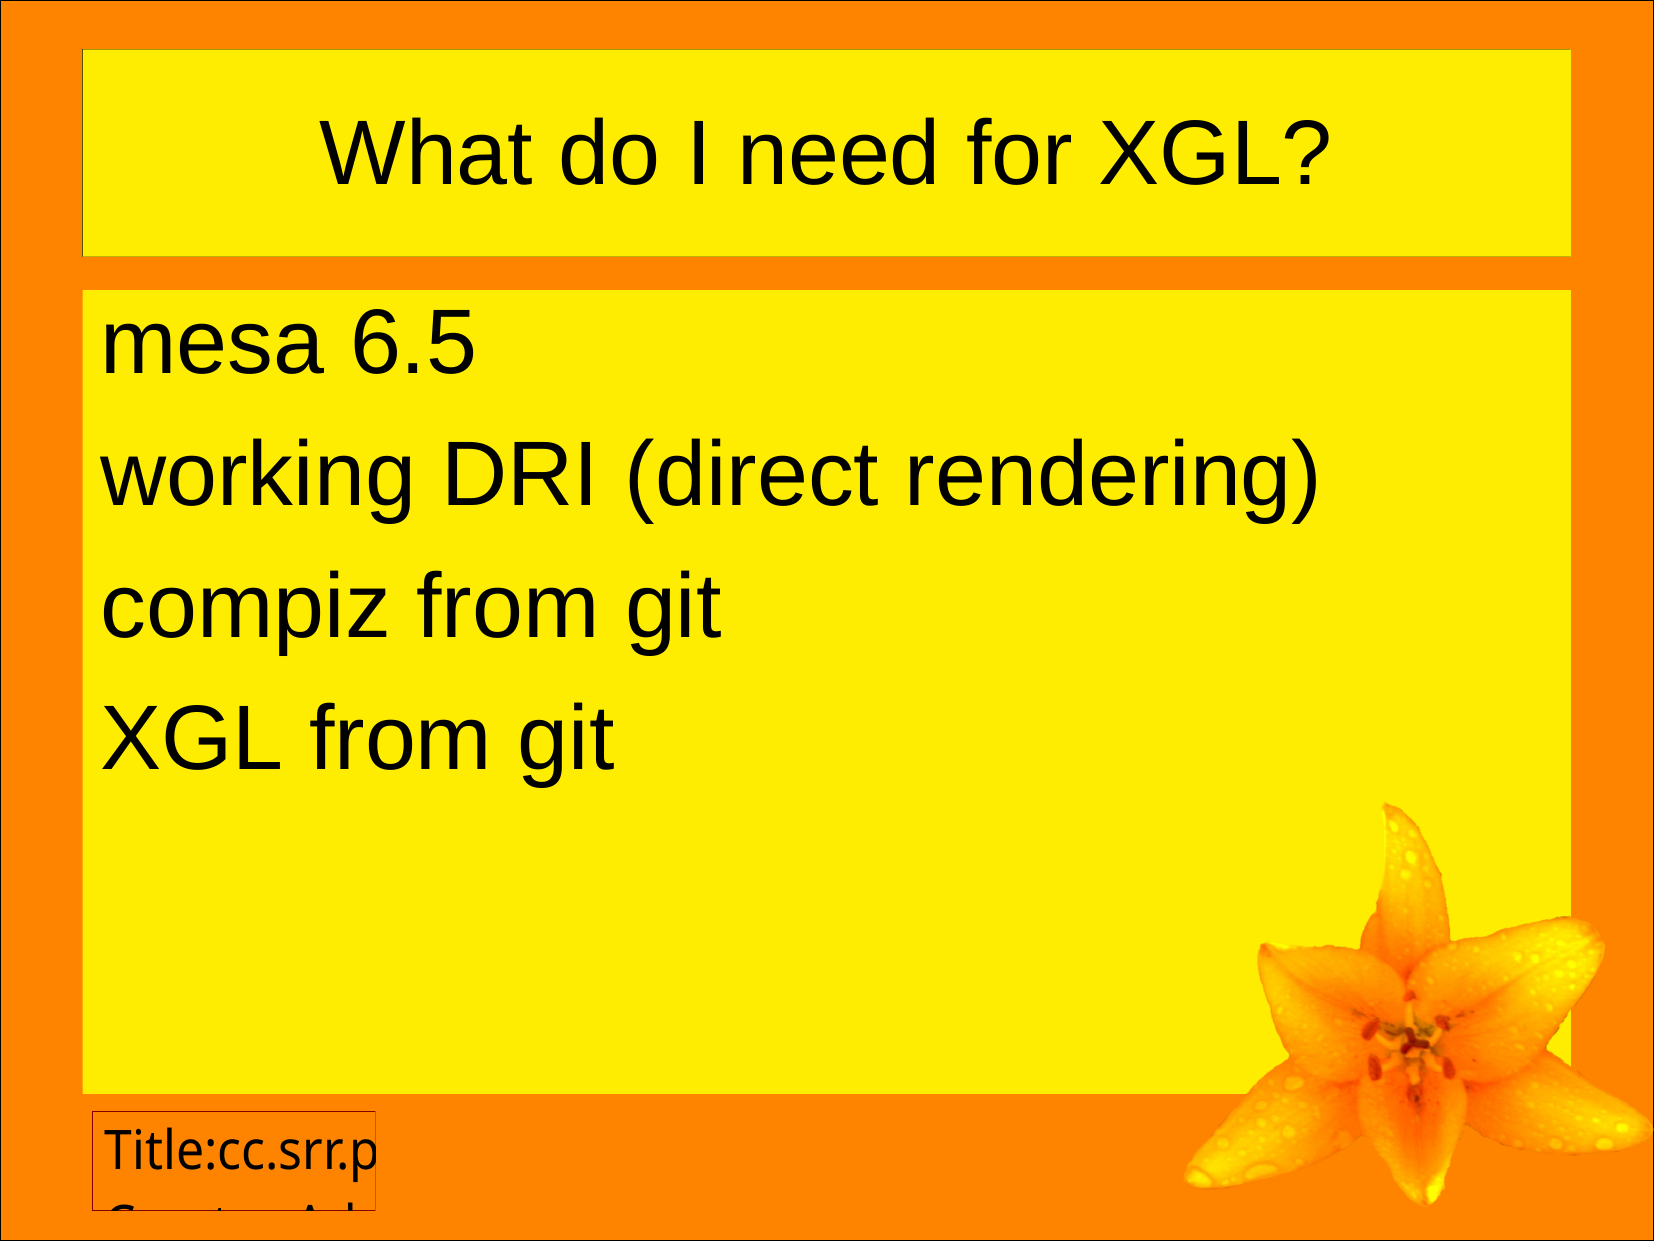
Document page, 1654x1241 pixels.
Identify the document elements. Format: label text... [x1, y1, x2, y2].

picture [88, 1108, 376, 1211]
picture [1181, 767, 1654, 1241]
title What do I need for XGL? [82, 49, 1571, 257]
text_box [0, 0, 1654, 1241]
list mesa 6.5 working DRI (direct rendering) compiz from git XGL from git [82, 290, 1571, 1094]
